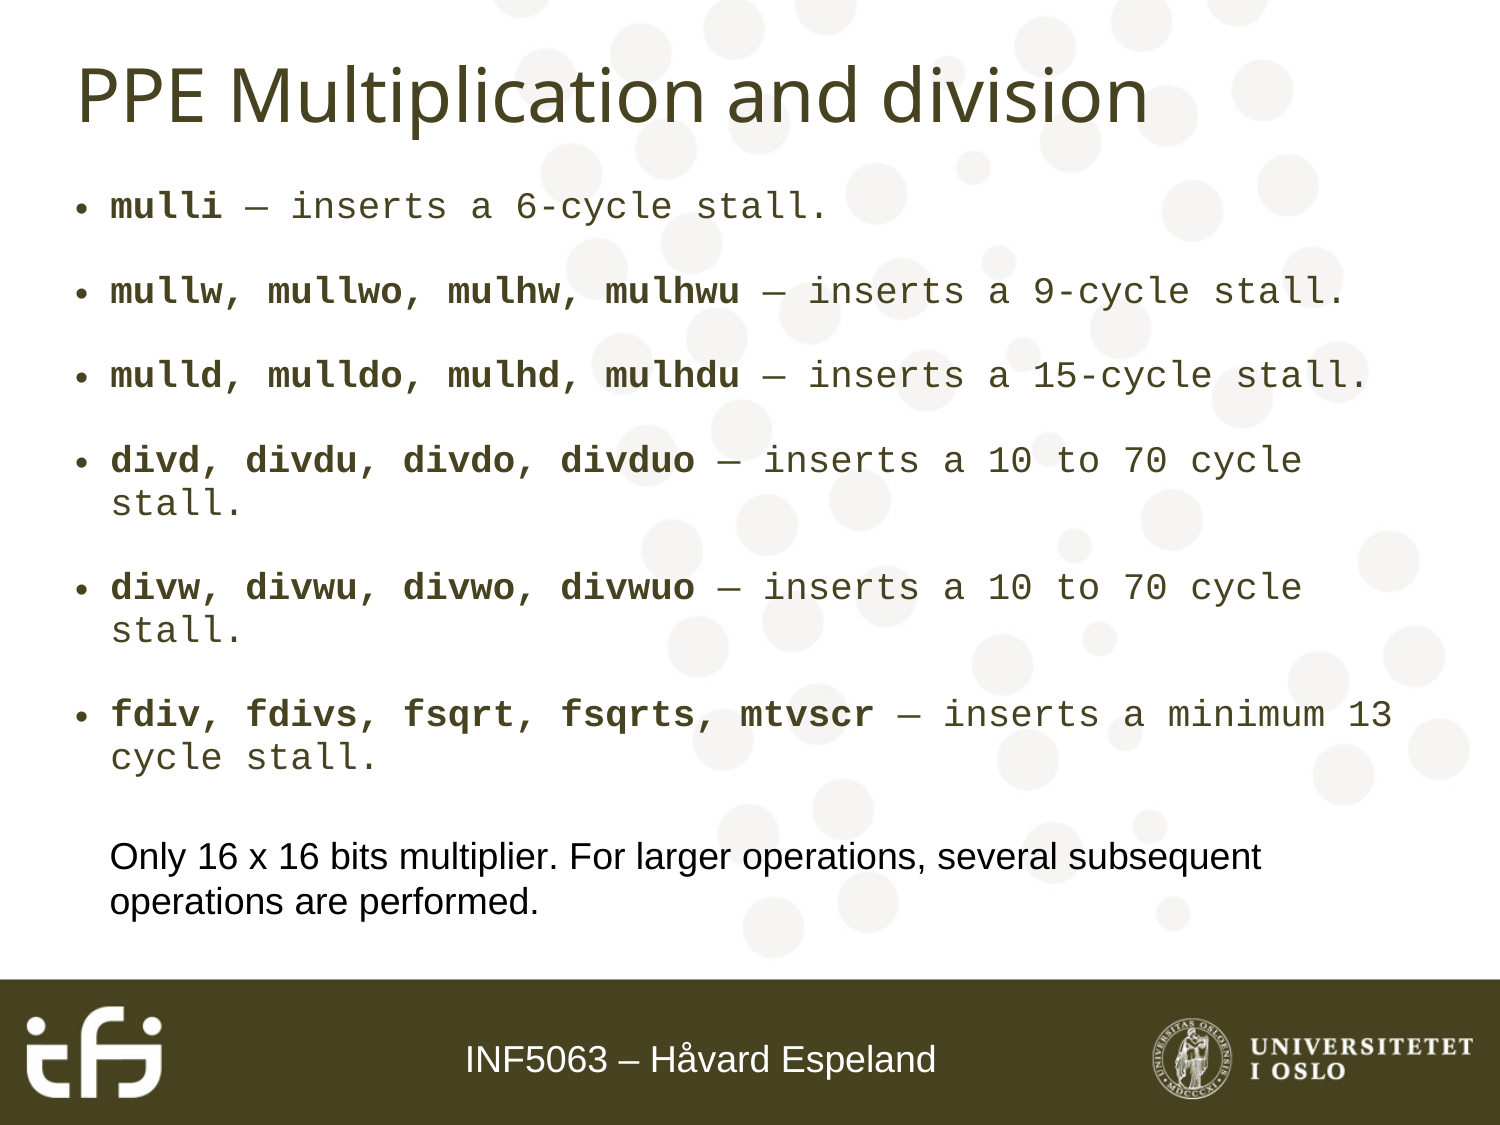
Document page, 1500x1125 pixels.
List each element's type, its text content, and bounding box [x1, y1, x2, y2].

title PPE Multiplication and division [75, 40, 1426, 146]
picture [0, 0, 1500, 1125]
list mulli — inserts a 6-cycle stall. mullw, mullwo, mulhw, mulhwu — inserts a 9-cycle stall. mulld, mulldo, mulhd, mulhdu — inserts a 15-cycle stall. divd, divdu, divdo, divduo — inserts a 10 to 70 cycle stall. divw, divwu, divwo, divwuo — inserts a 10 to 70 cycle stall. fdiv, fdivs, fsqrt, fsqrts, mtvscr — inserts a minimum 13 cycle stall. [75, 187, 1426, 788]
text_box Only 16 x 16 bits multiplier. For larger operations, several subsequent operations are performed. [94, 825, 1295, 930]
